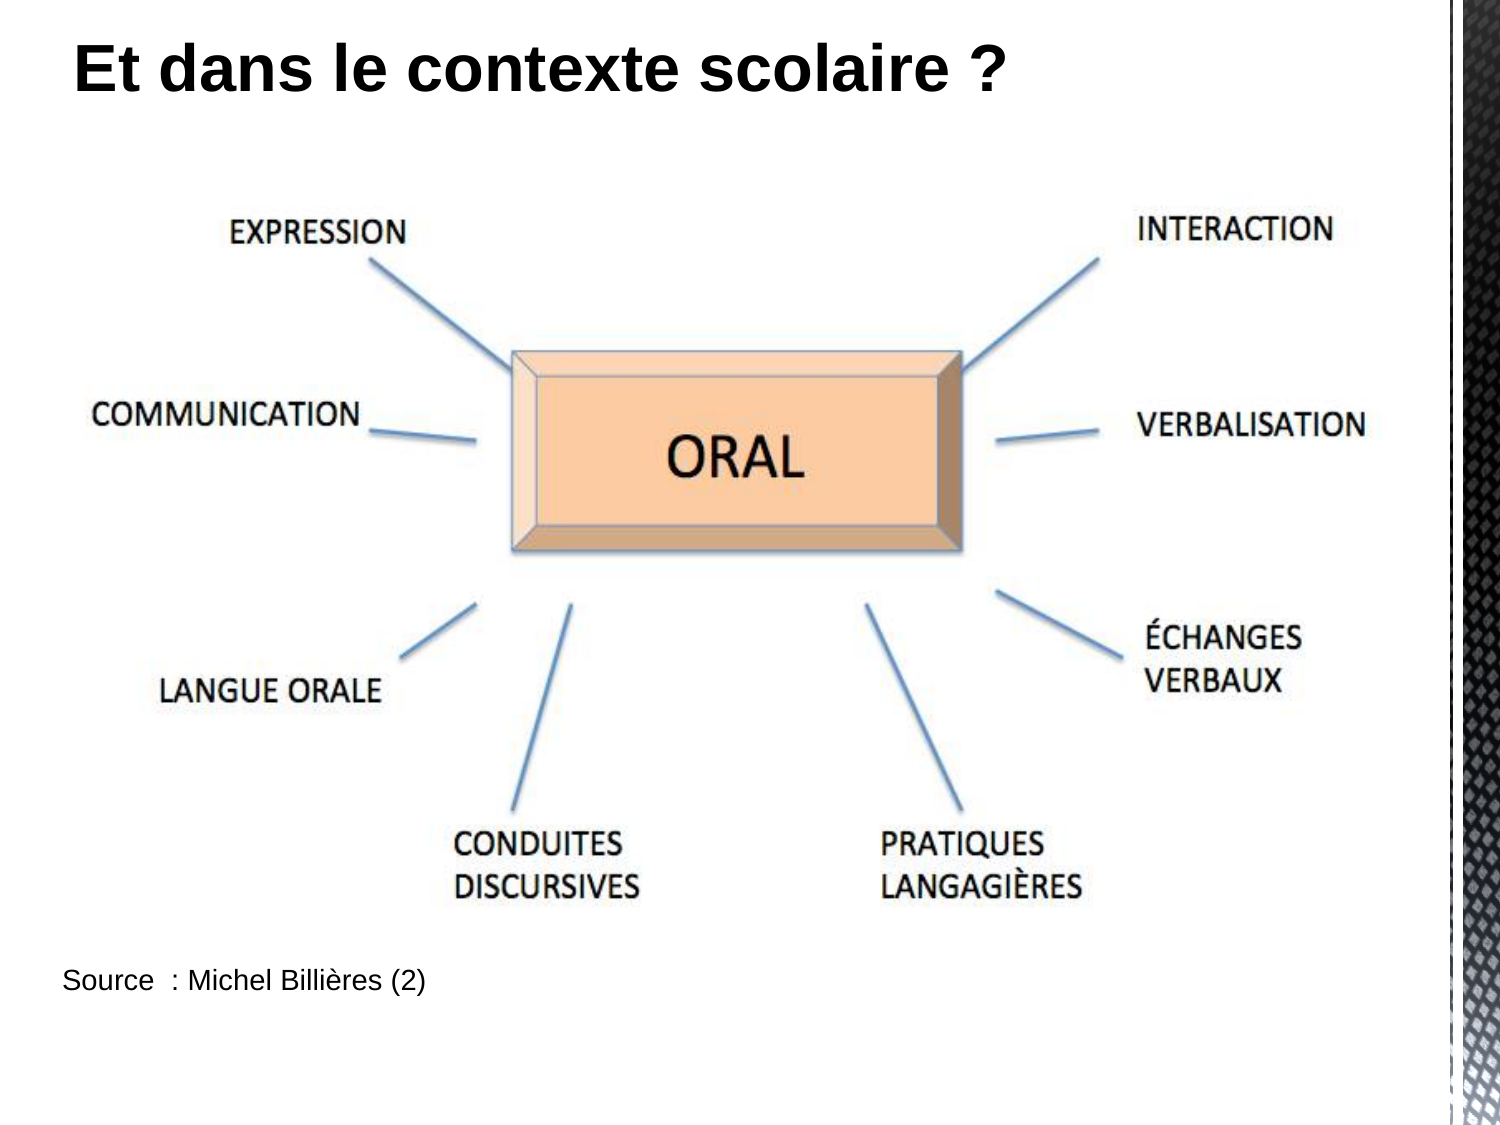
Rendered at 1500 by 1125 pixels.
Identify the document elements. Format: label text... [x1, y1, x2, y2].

text_box Source : Michel Billières (2) [47, 956, 1382, 1063]
picture [1447, 0, 1500, 1125]
text_box Et dans le contexte scolaire ? [59, 23, 1394, 130]
picture [59, 165, 1418, 945]
